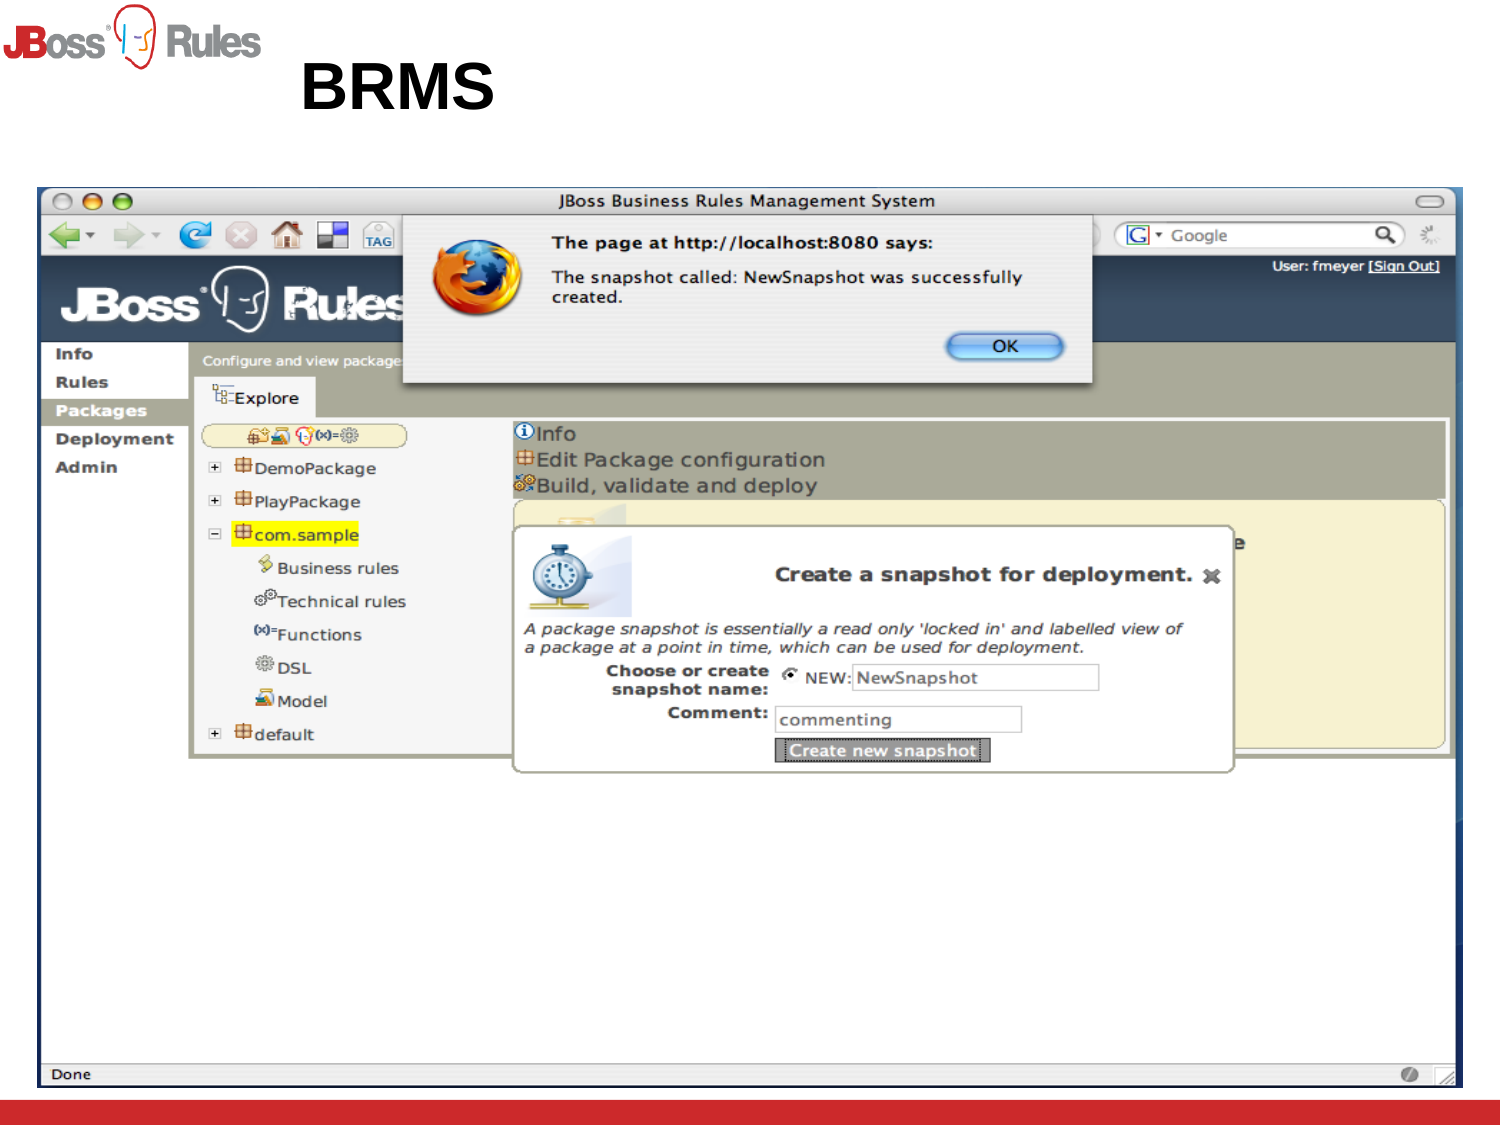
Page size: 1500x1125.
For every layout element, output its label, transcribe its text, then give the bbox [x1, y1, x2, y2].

title BRMS [300, 37, 1163, 136]
picture [37, 187, 1463, 1088]
picture [0, 0, 266, 73]
